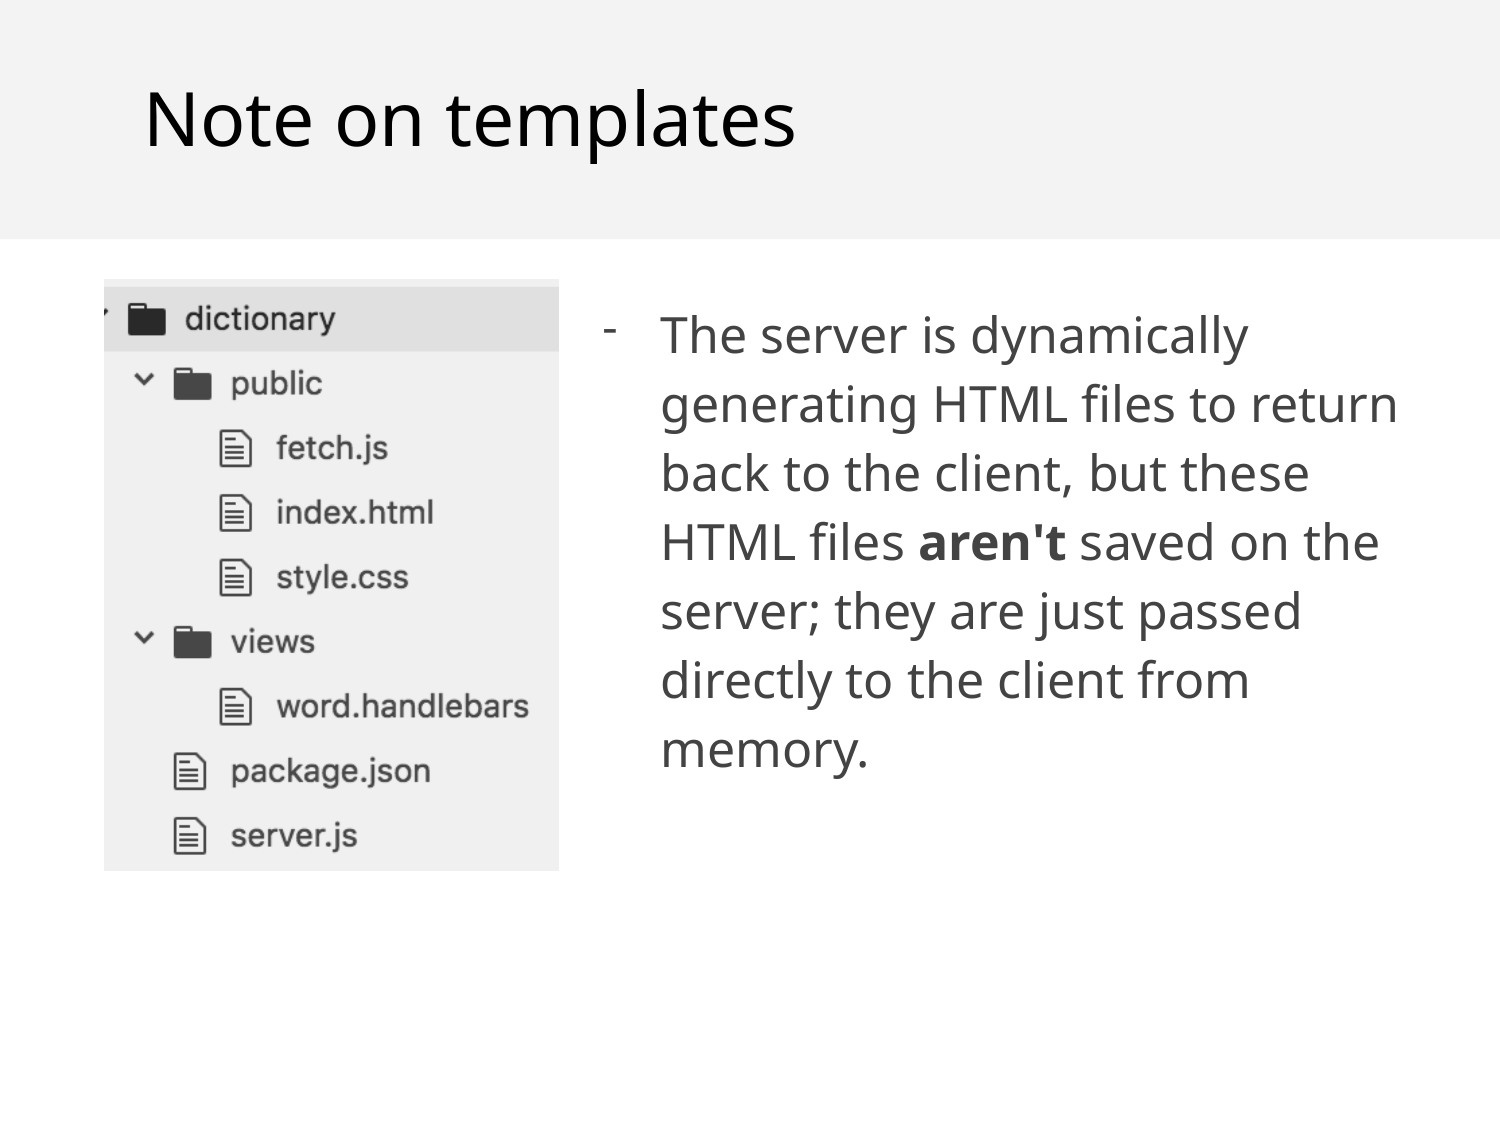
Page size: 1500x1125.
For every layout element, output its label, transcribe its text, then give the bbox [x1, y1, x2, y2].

picture [104, 279, 559, 871]
title Note on templates [128, 56, 1372, 183]
list The server is dynamically generating HTML files to return back to the client, but these HTML files aren't saved on the server; they are just passed directly to the client from memory. [570, 279, 1447, 1027]
